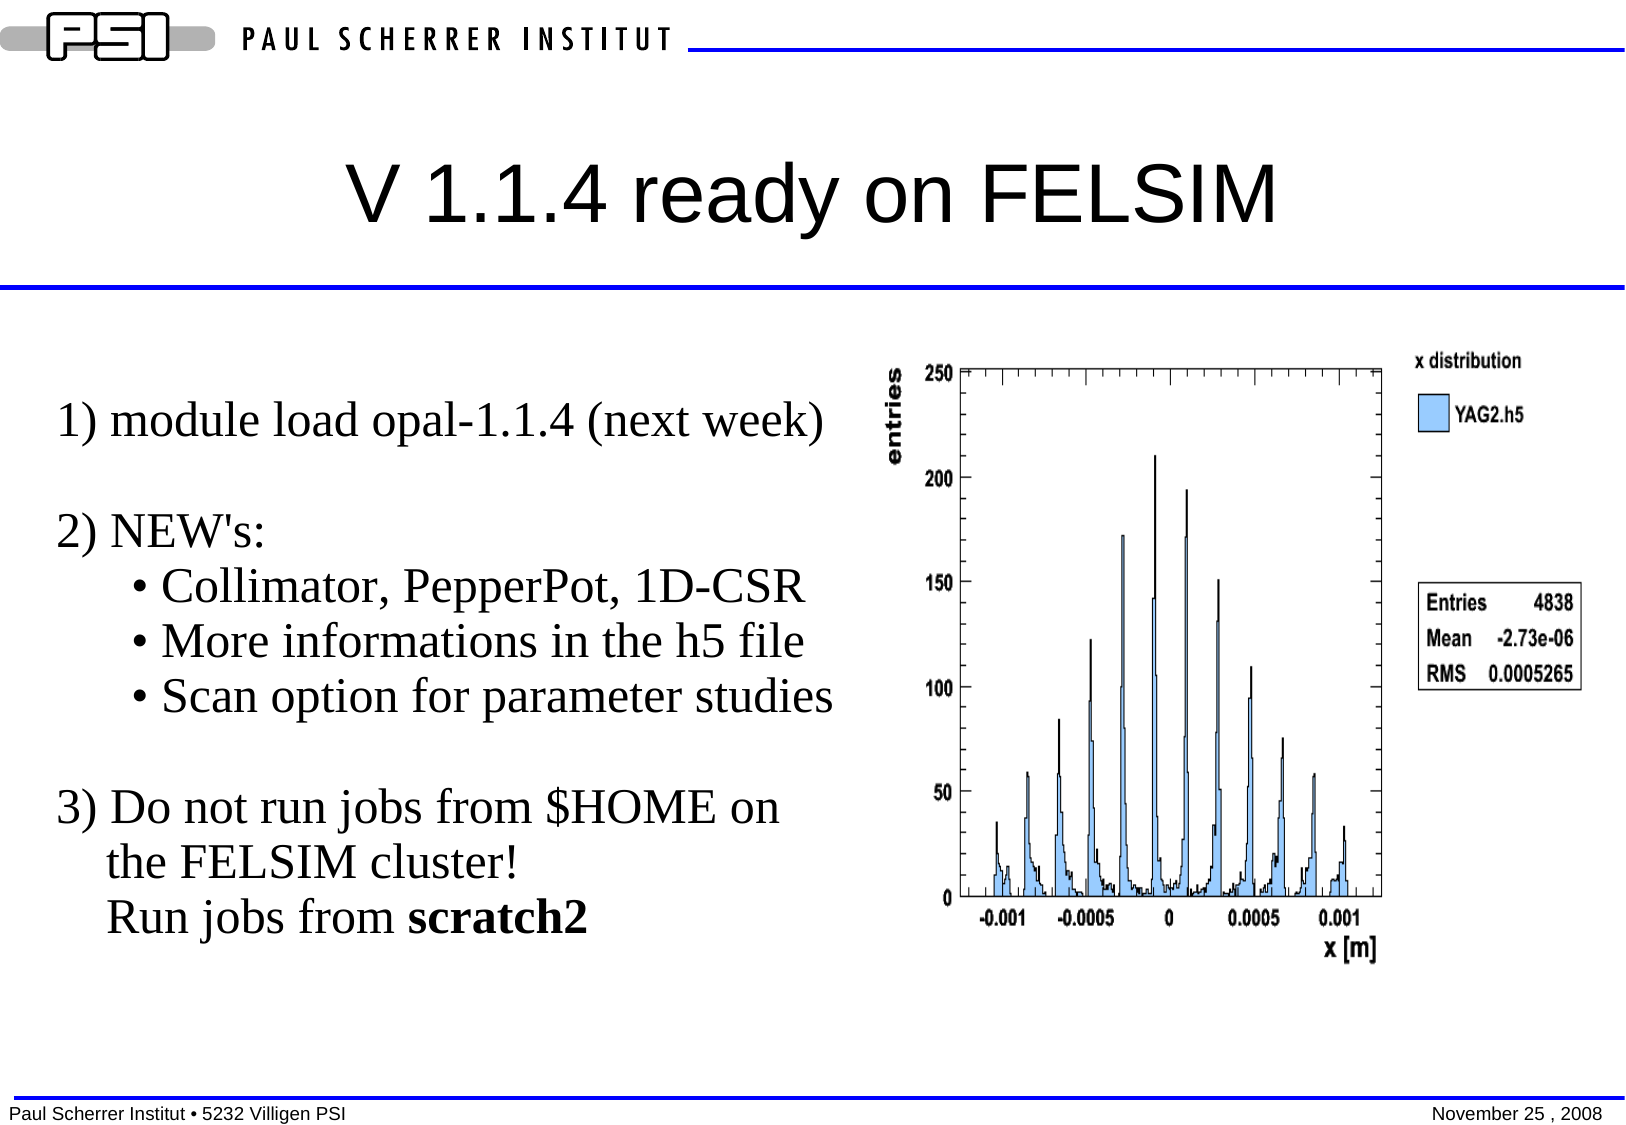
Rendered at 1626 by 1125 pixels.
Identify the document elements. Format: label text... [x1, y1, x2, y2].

text_box 1) module load opal-1.1.4 (next week) 2) NEW's: Collimator, PepperPot, 1D-CSR More informations in the h5 file Scan option for parameter studies 3) Do not run jobs from $HOME on the FELSIM cluster! Run jobs from scratch2 [41, 384, 849, 953]
title V 1.1.4 ready on FELSIM [121, 99, 1504, 288]
picture [849, 297, 1589, 1010]
